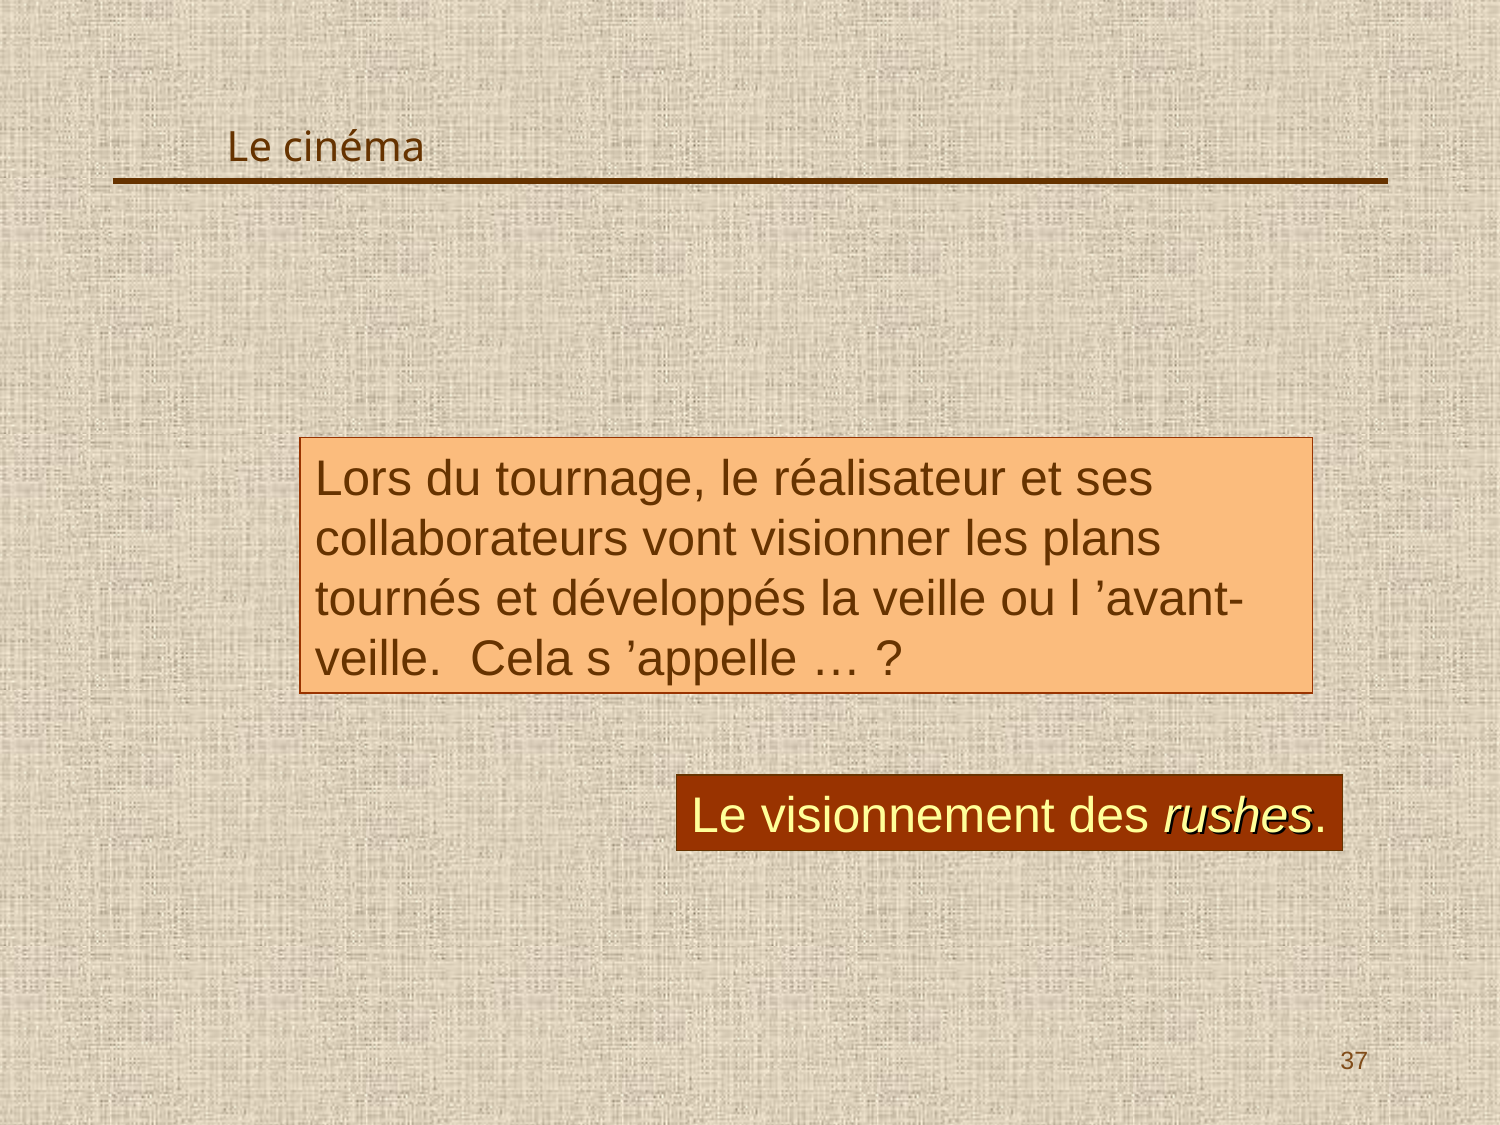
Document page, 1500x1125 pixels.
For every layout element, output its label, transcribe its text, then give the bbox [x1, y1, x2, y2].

picture [0, 0, 1500, 1125]
text_box Le cinéma [211, 112, 441, 178]
text_box Lors du tournage, le réalisateur et ses collaborateurs vont visionner les plans tournés et développés la veille ou l ’avant-veille. Cela s ’appelle … ? [299, 437, 1313, 693]
text_box Le visionnement des rushes. [676, 774, 1343, 851]
